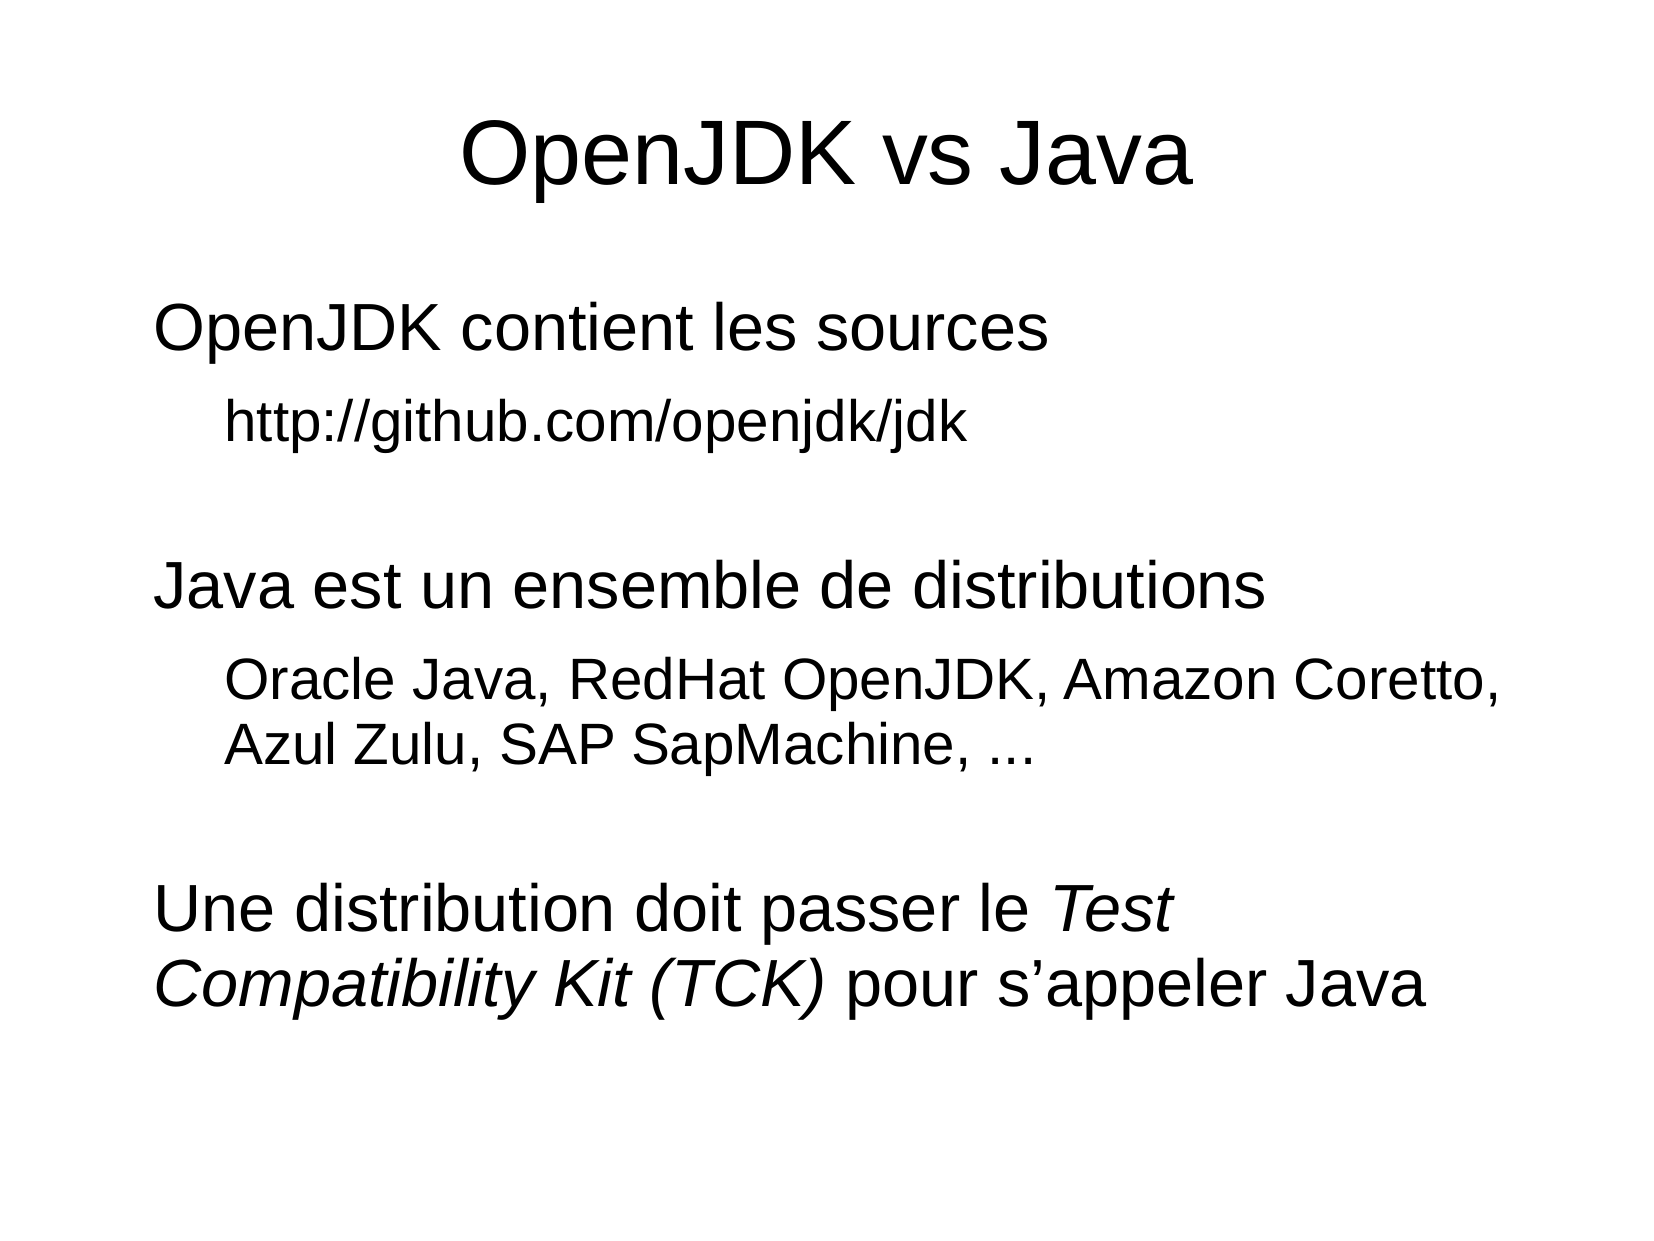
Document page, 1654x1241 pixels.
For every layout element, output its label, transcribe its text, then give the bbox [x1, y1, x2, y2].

list OpenJDK contient les sources http://github.com/openjdk/jdk Java est un ensemble de distributions Oracle Java, RedHat OpenJDK, Amazon Coretto, Azul Zulu, SAP SapMachine, ... Une distribution doit passer le Test Compatibility Kit (TCK) pour s’appeler Java [82, 290, 1571, 1111]
title OpenJDK vs Java [82, 49, 1571, 257]
